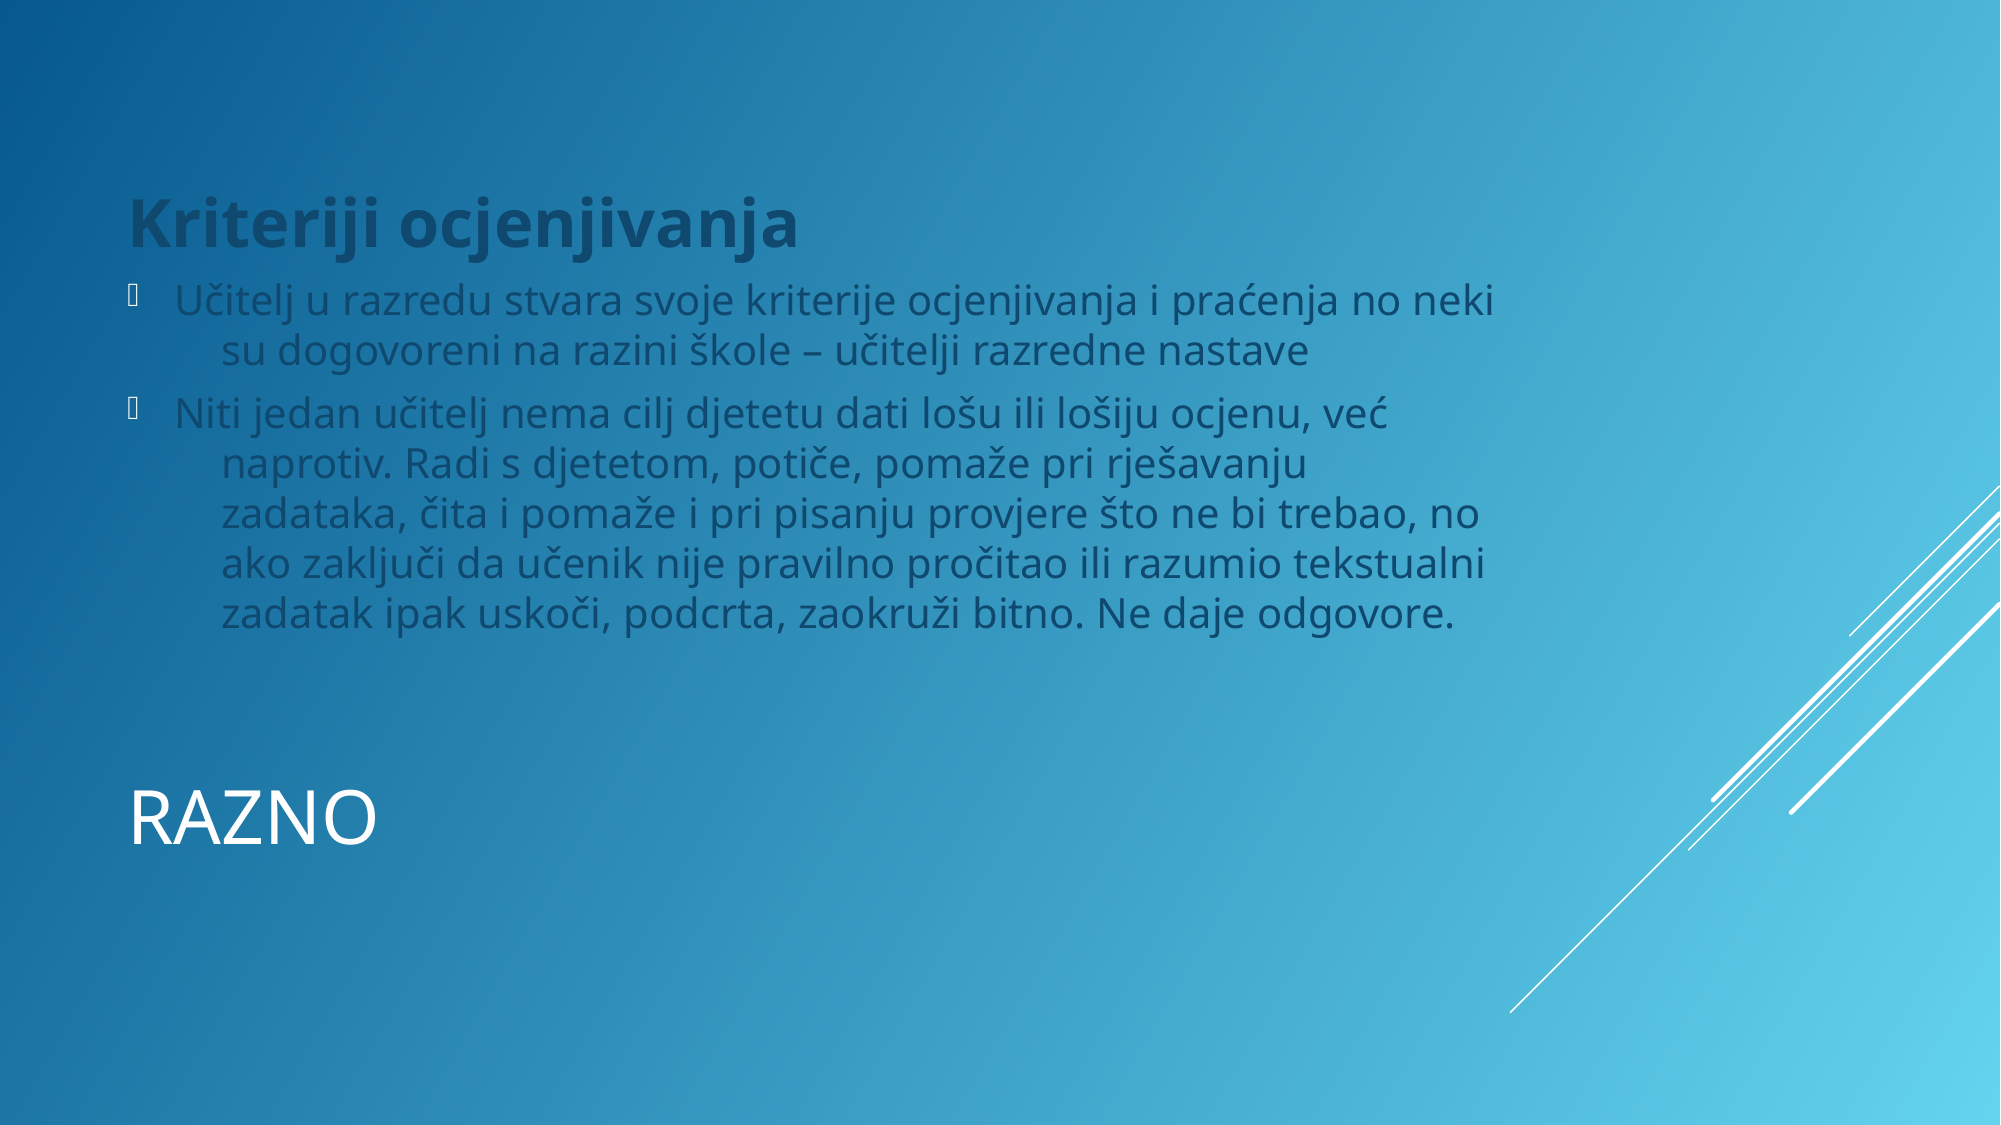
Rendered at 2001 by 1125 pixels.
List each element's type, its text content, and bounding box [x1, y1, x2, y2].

title Razno [112, 736, 1513, 984]
list Kriteriji ocjenjivanja Učitelj u razredu stvara svoje kriterije ocjenjivanja i praćenja no neki su dogovoreni na razini škole – učitelji razredne nastave Niti jedan učitelj nema cilj djetetu dati lošu ili lošiju ocjenu, već naprotiv. Radi s djetetom, potiče, pomaže pri rješavanju zadataka, čita i pomaže i pri pisanju provjere što ne bi trebao, no ako zaključi da učenik nije pravilno pročitao ili razumio tekstualni zadatak ipak uskoči, podcrta, zaokruži bitno. Ne daje odgovore. [112, 112, 1513, 706]
